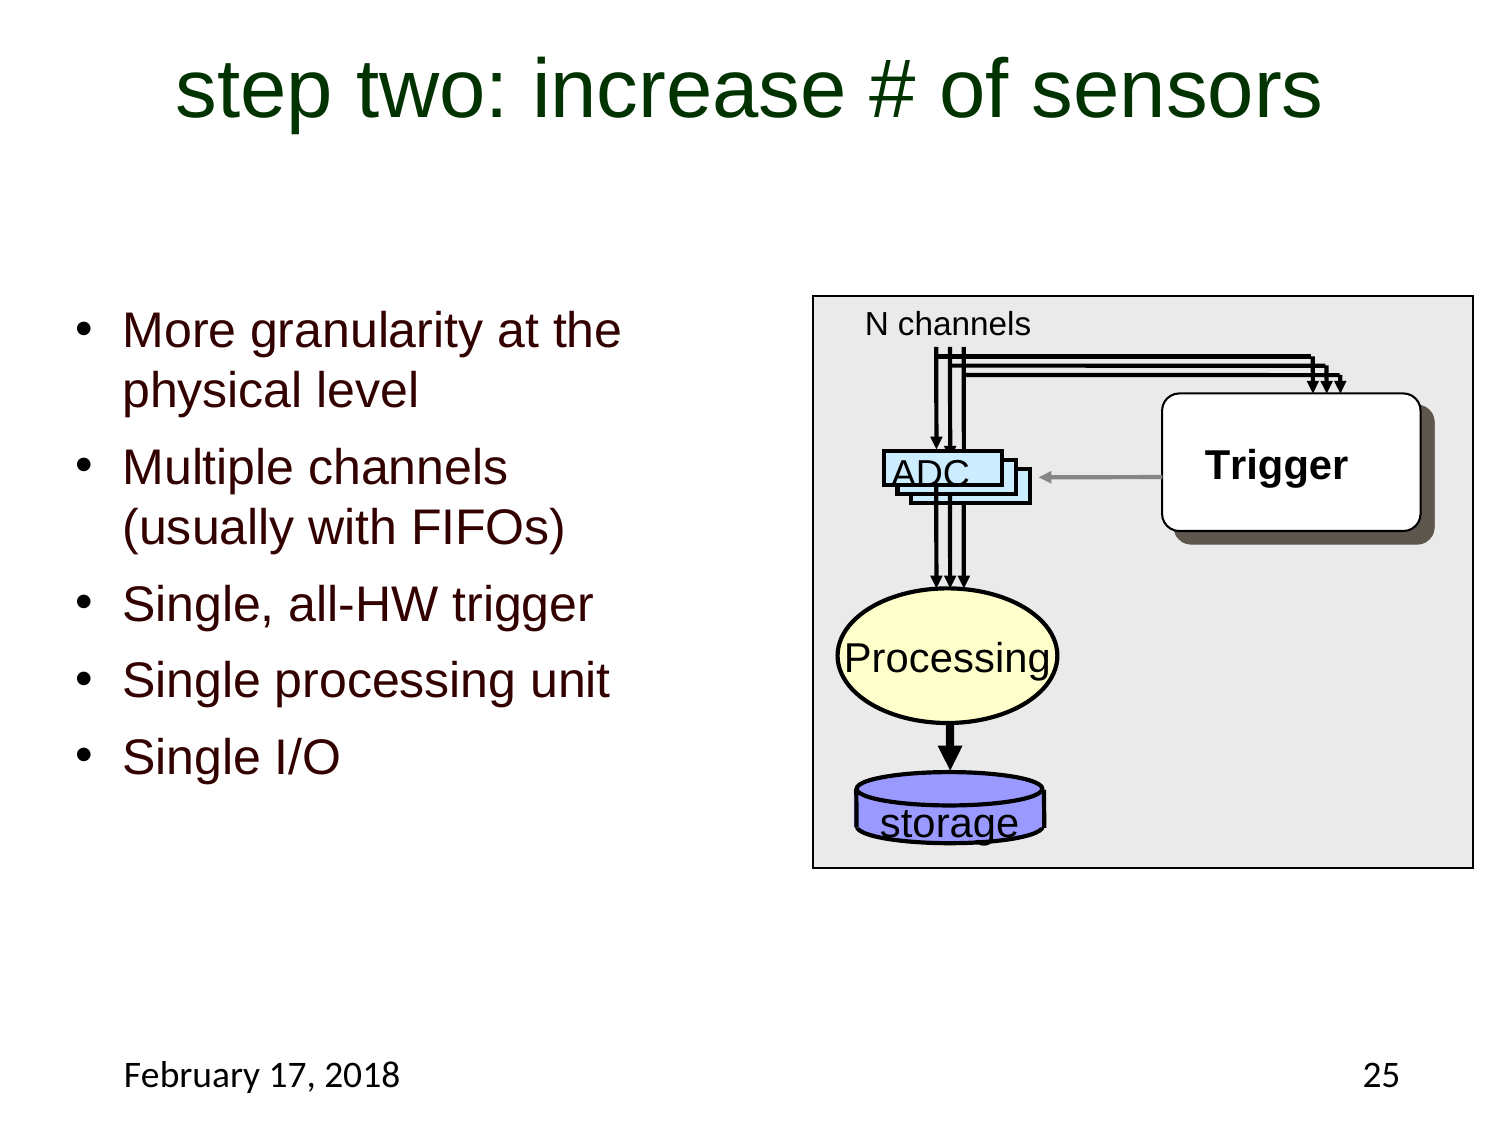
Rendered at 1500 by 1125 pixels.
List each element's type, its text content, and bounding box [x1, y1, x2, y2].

text_box [812, 296, 1473, 868]
text_box ADC [875, 441, 1006, 502]
text_box [939, 502, 948, 575]
text_box Trigger [1189, 430, 1364, 496]
text_box Processing [837, 588, 1058, 724]
text_box [953, 368, 961, 441]
text_box [1315, 368, 1324, 373]
text_box [951, 577, 963, 588]
text_box [966, 359, 1310, 363]
text_box [939, 359, 948, 441]
text_box [938, 576, 949, 588]
text_box N channels [849, 294, 1047, 351]
list More granularity at the physical level Multiple channels (usually with FIFOs) Single, all-HW trigger Single processing unit Single I/O [61, 290, 809, 1109]
text_box [966, 368, 1310, 373]
text_box storage [864, 788, 1035, 854]
title step two: increase # of sensors [6, 0, 1495, 169]
